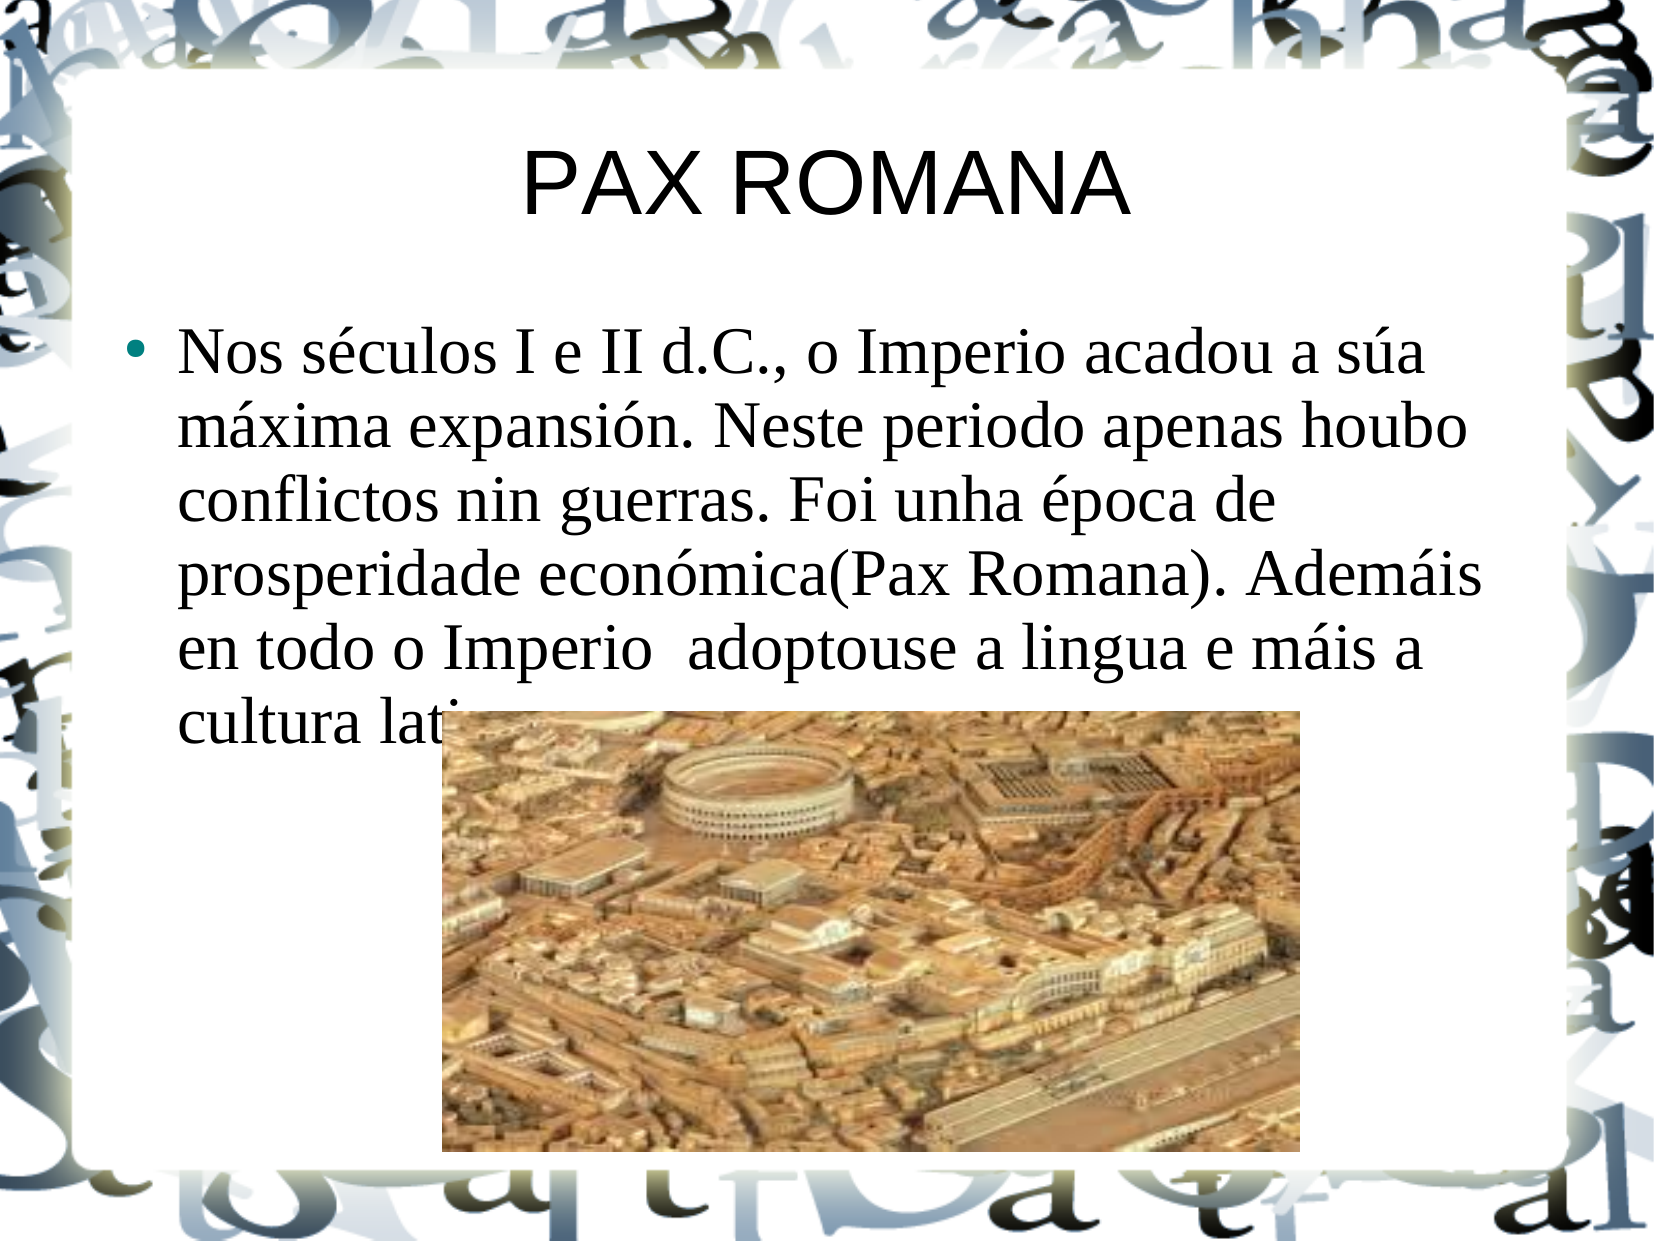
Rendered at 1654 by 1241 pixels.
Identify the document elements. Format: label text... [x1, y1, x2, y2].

list Nos séculos I e II d.C., o Imperio acadou a súa máxima expansión. Neste periodo apenas houbo conflictos nin guerras. Foi unha época de prosperidade económica(Pax Romana). Ademáis en todo o Imperio adoptouse a lingua e máis a cultura latina. [106, 313, 1530, 1133]
title PAX ROMANA [82, 78, 1571, 287]
picture [0, 0, 1654, 1241]
